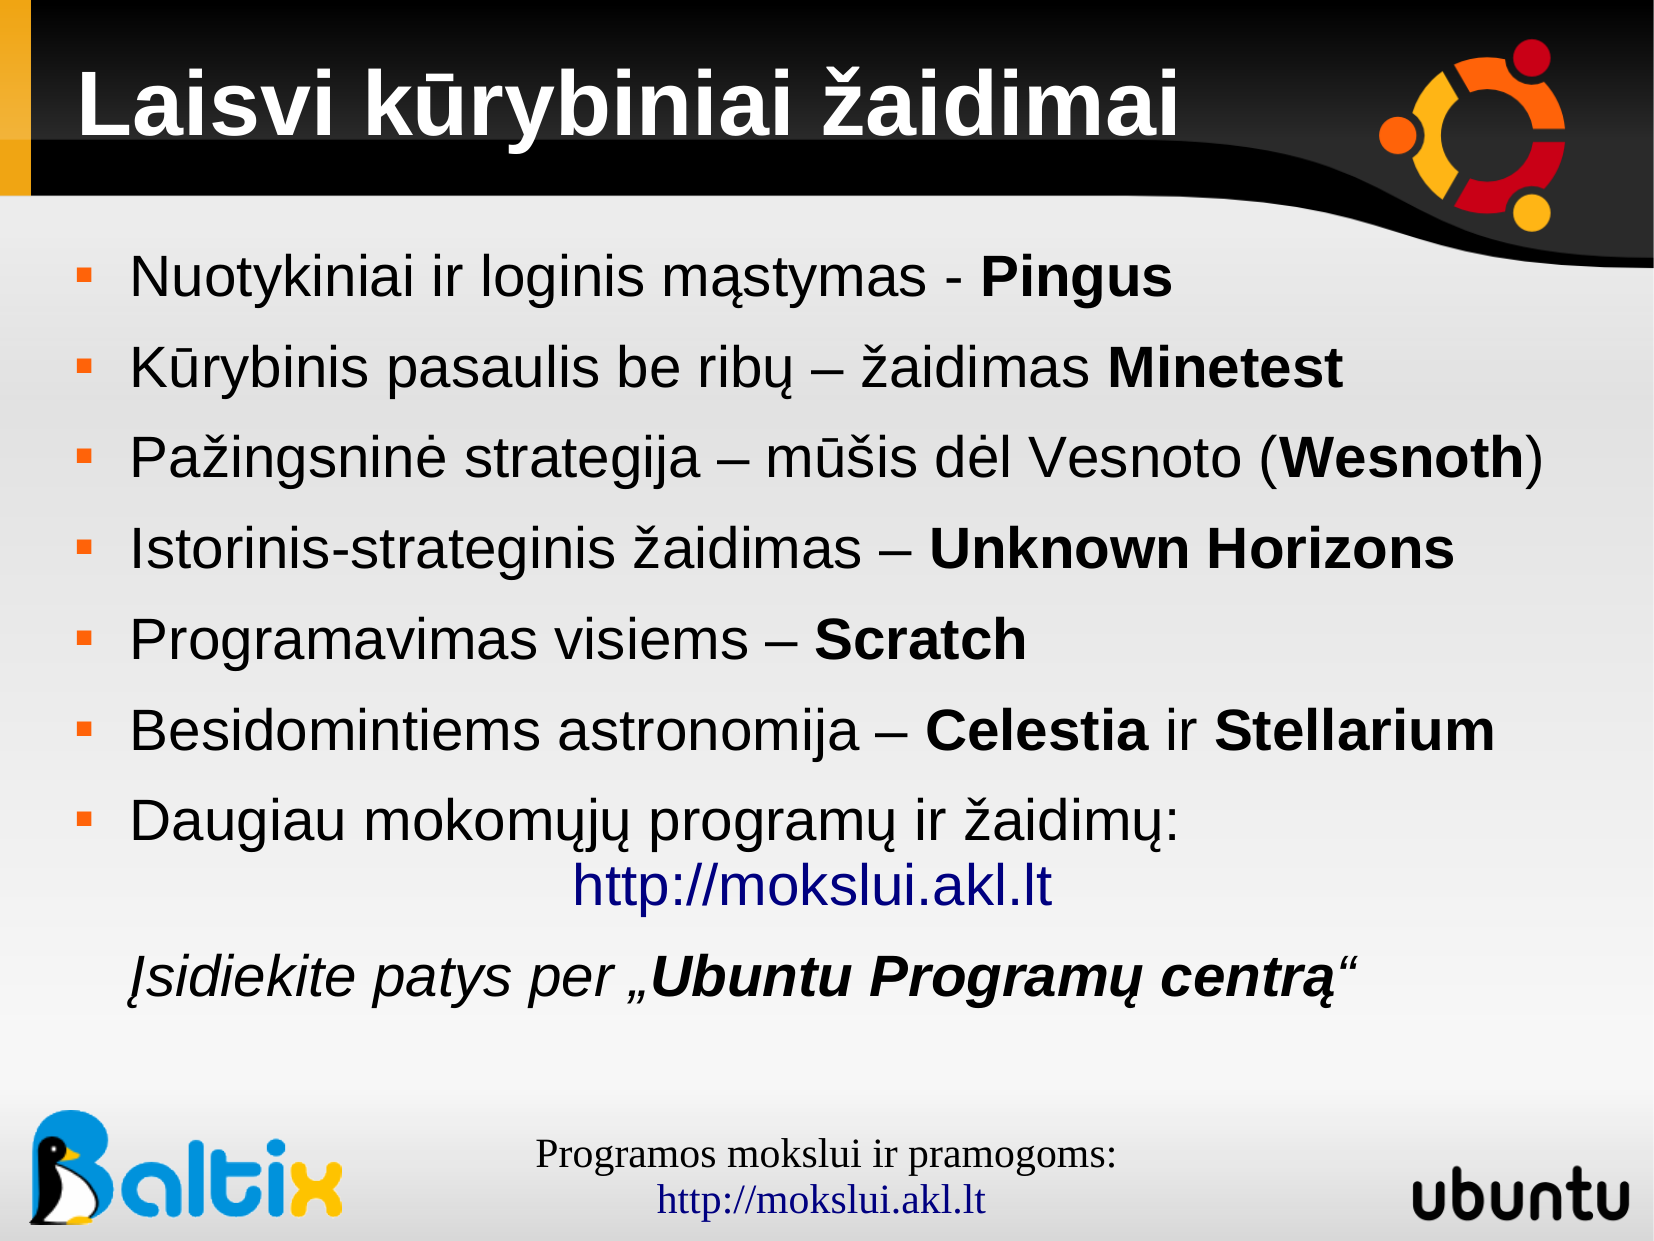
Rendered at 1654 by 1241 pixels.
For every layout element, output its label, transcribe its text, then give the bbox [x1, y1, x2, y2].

picture [0, 0, 1654, 1241]
title Laisvi kūrybiniai žaidimai [76, 0, 1565, 208]
list Nuotykiniai ir loginis mąstymas - Pingus Kūrybinis pasaulis be ribų – žaidimas Minetest Pažingsninė strategija – mūšis dėl Vesnoto (Wesnoth) Istorinis-strateginis žaidimas – Unknown Horizons Programavimas visiems – Scratch Besidomintiems astronomija – Celestia ir Stellarium Daugiau mokomųjų programų ir žaidimų: http://mokslui.akl.lt Įsidiekite patys per „Ubuntu Programų centrą“ [59, 243, 1595, 1062]
